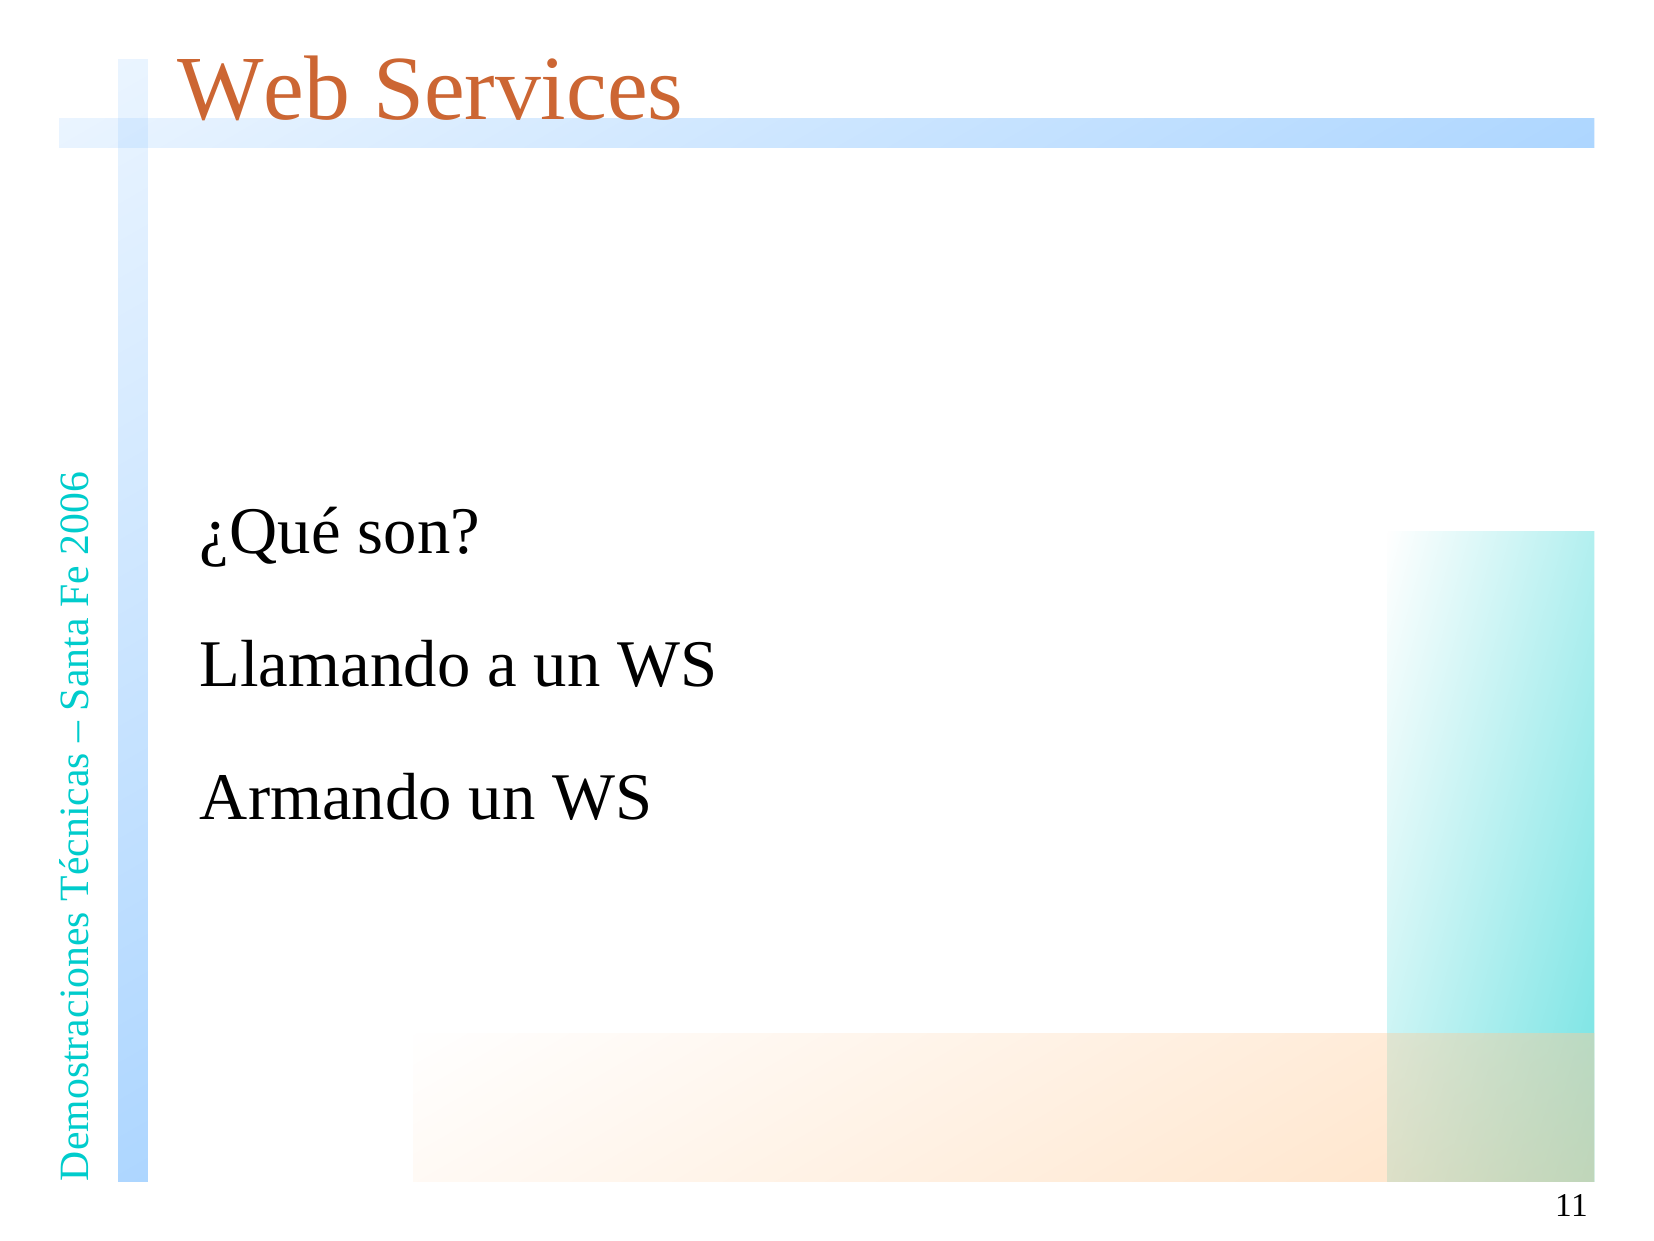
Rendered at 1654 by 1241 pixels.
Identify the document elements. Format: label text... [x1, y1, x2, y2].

subtitle ¿Qué son? Llamando a un WS Armando un WS [147, 147, 1595, 1182]
title Web Services [177, 29, 1595, 147]
